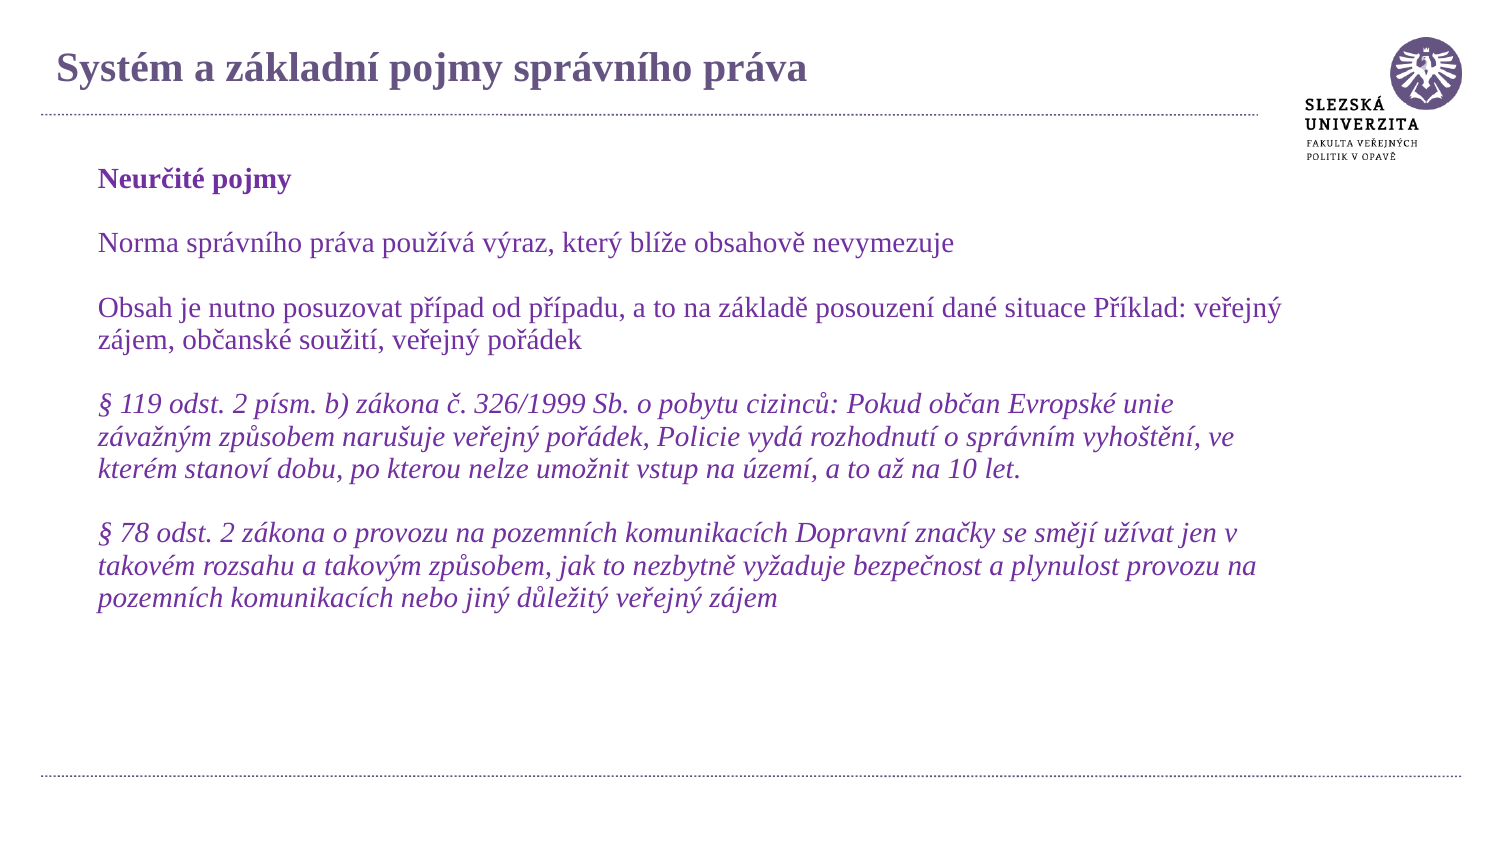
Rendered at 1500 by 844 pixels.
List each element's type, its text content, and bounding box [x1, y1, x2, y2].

text_box Neurčité pojmy Norma správního práva používá výraz, který blíže obsahově nevymezuje Obsah je nutno posuzovat případ od případu, a to na základě posouzení dané situace Příklad: veřejný zájem, občanské soužití, veřejný pořádek § 119 odst. 2 písm. b) zákona č. 326/1999 Sb. o pobytu cizinců: Pokud občan Evropské unie závažným způsobem narušuje veřejný pořádek, Policie vydá rozhodnutí o správním vyhoštění, ve kterém stanoví dobu, po kterou nelze umožnit vstup na území, a to až na 10 let. § 78 odst. 2 zákona o provozu na pozemních komunikacích Dopravní značky se smějí užívat jen v takovém rozsahu a takovým způsobem, jak to nezbytně vyžaduje bezpečnost a plynulost provozu na pozemních komunikacích nebo jiný důležitý veřejný zájem [82, 154, 1307, 812]
title Systém a základní pojmy správního práva [41, 32, 944, 116]
